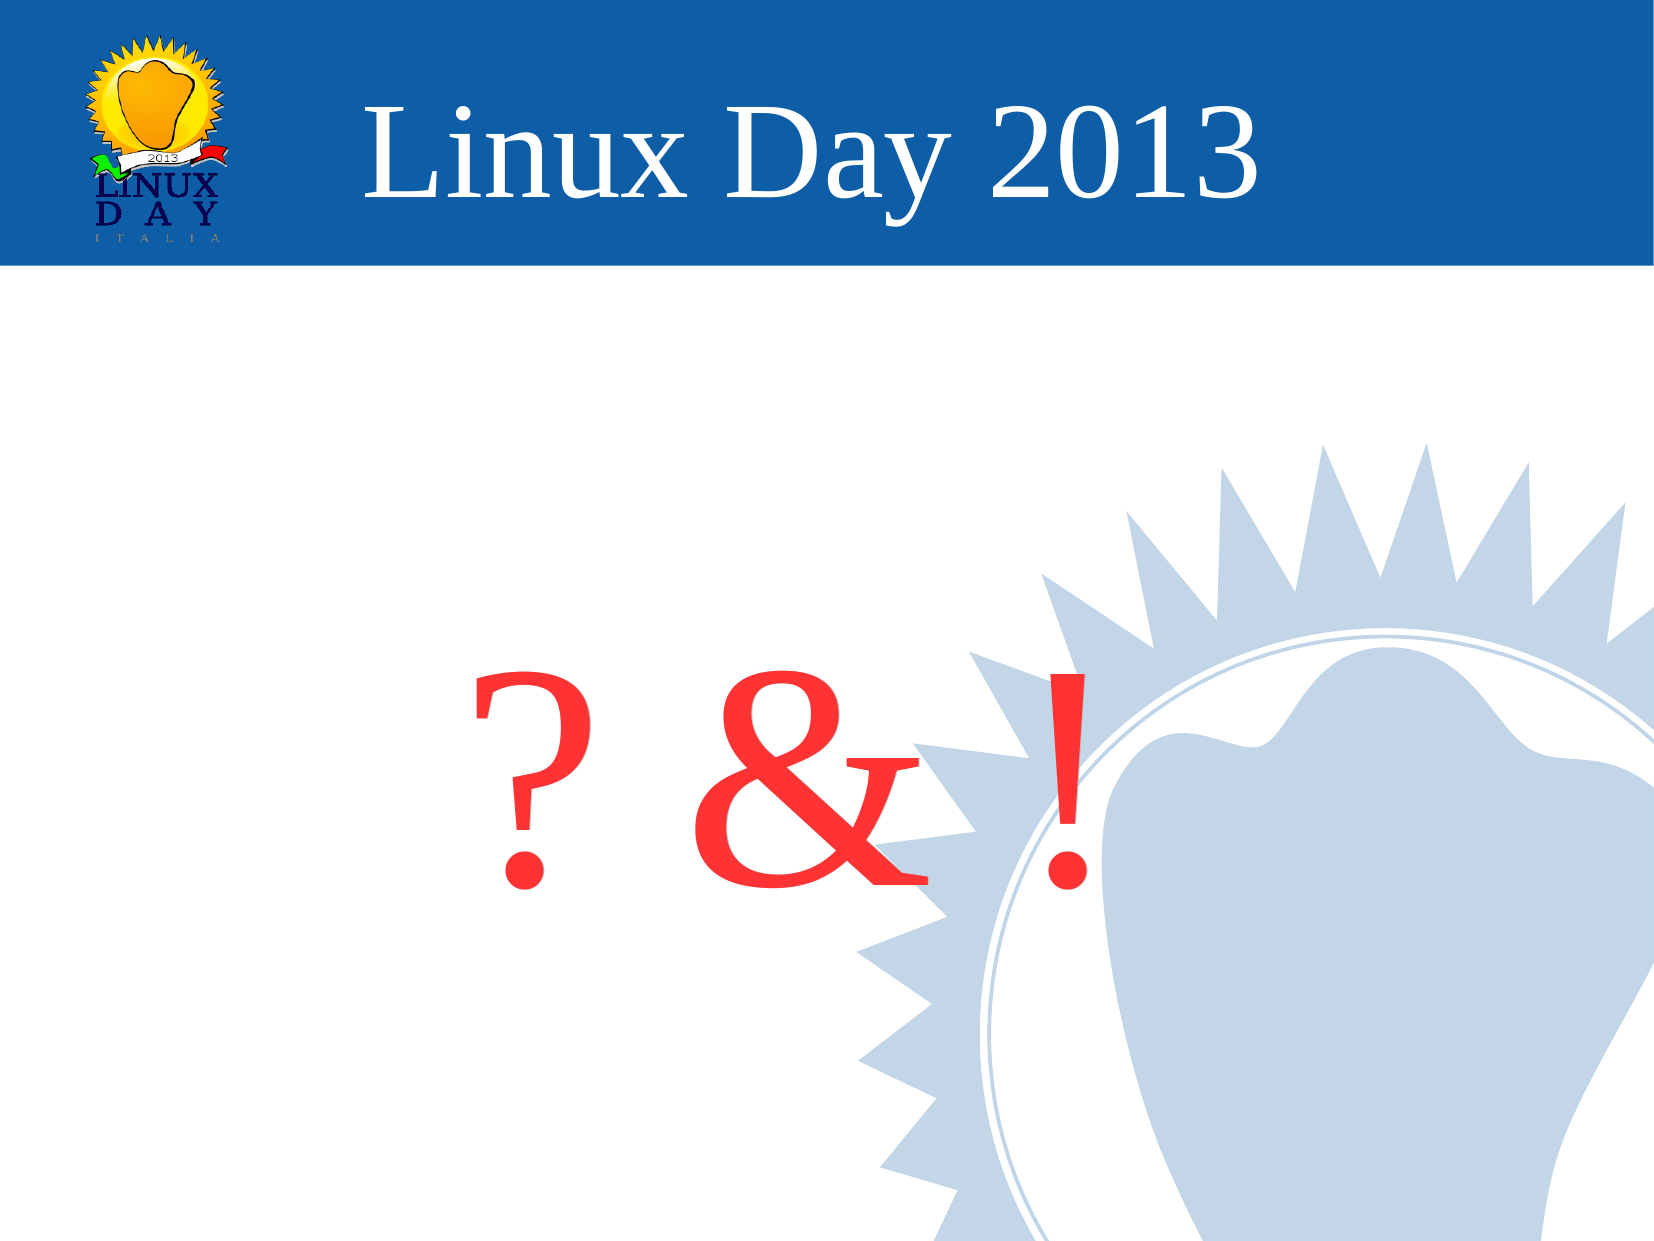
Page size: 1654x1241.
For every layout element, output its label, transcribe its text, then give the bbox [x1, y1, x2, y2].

text_box ? & ! [307, 590, 1276, 963]
title Linux Day 2013 [237, 47, 1465, 255]
picture [76, 14, 237, 262]
